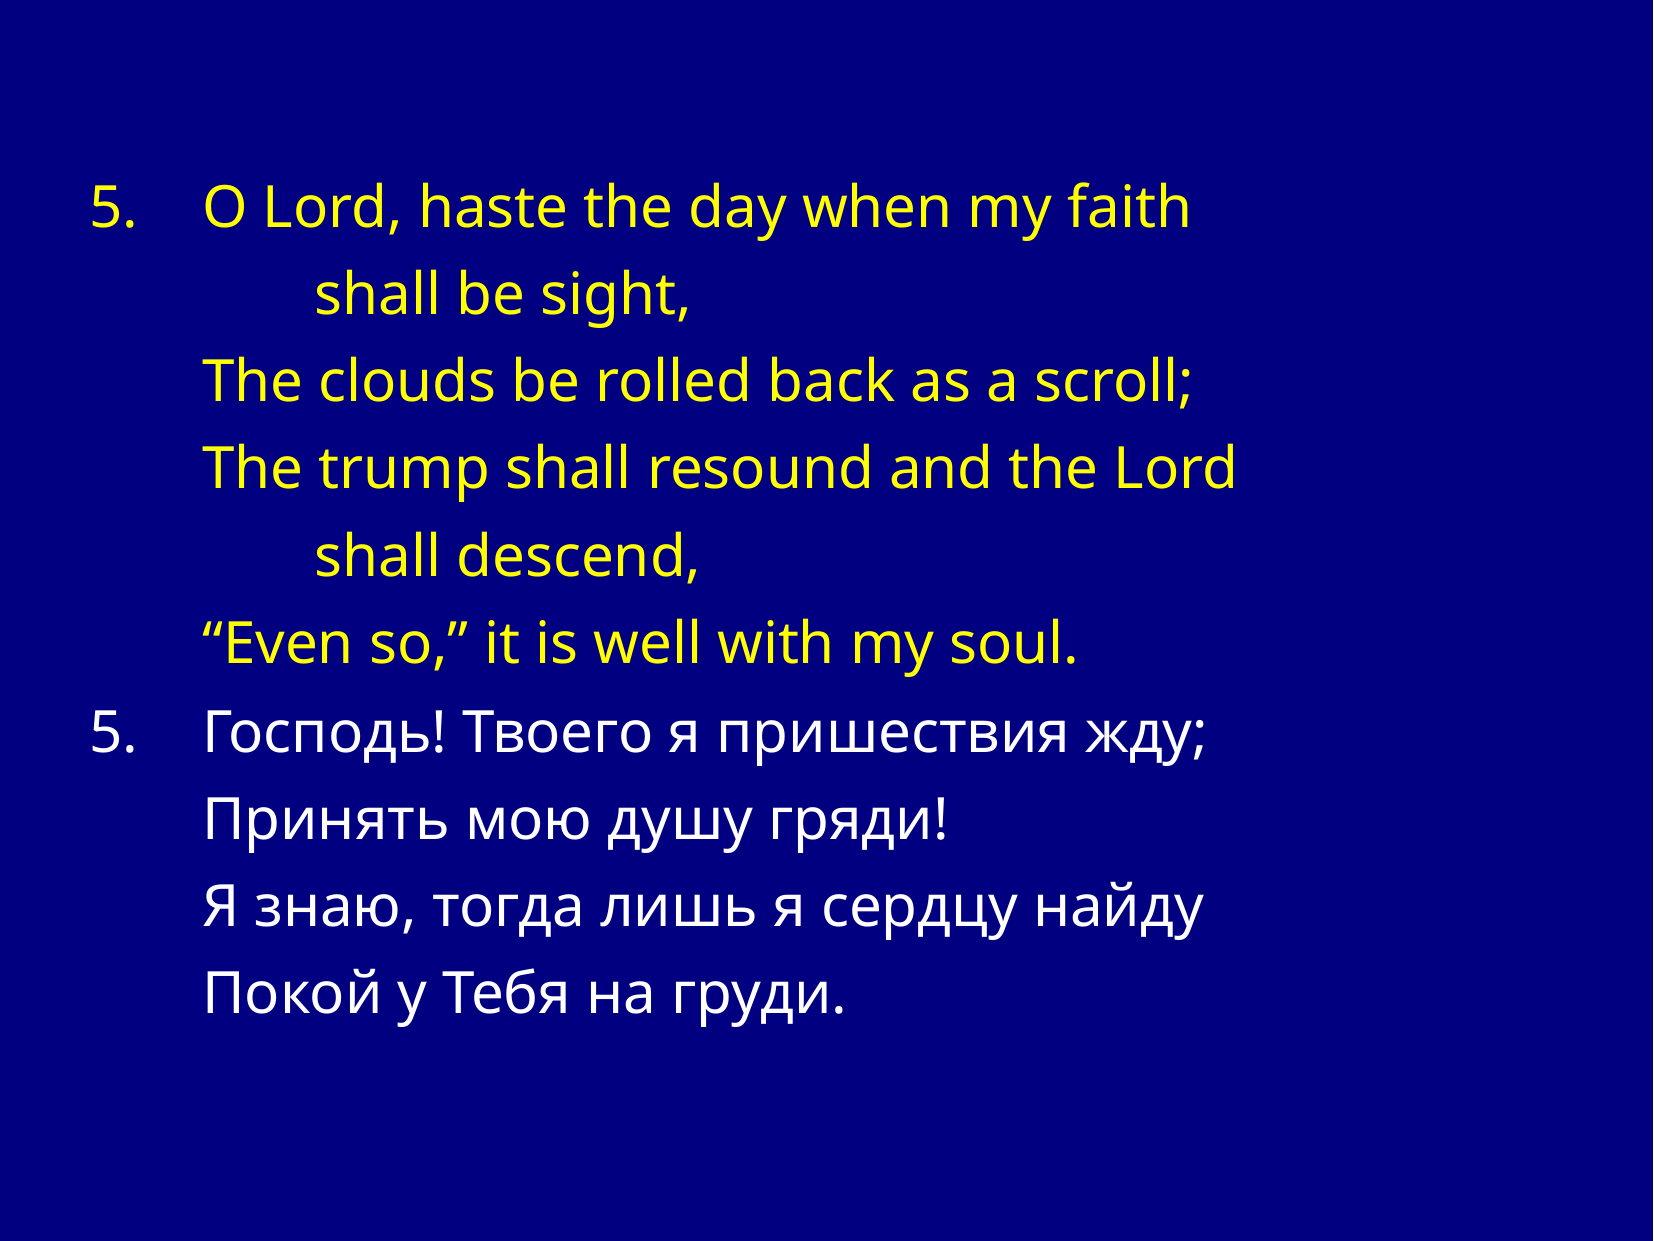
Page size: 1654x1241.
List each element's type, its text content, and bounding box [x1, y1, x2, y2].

text_box 5. O Lord, haste the day when my faith shall be sight, The clouds be rolled back as a scroll; The trump shall resound and the Lord shall descend, “Even so,” it is well with my soul. [75, 150, 1651, 638]
text_box 5. Господь! Твоего я пришествия жду; Принять мою душу гряди! Я знаю, тогда лишь я сердцу найду Покой у Тебя на груди. [75, 675, 1653, 1163]
